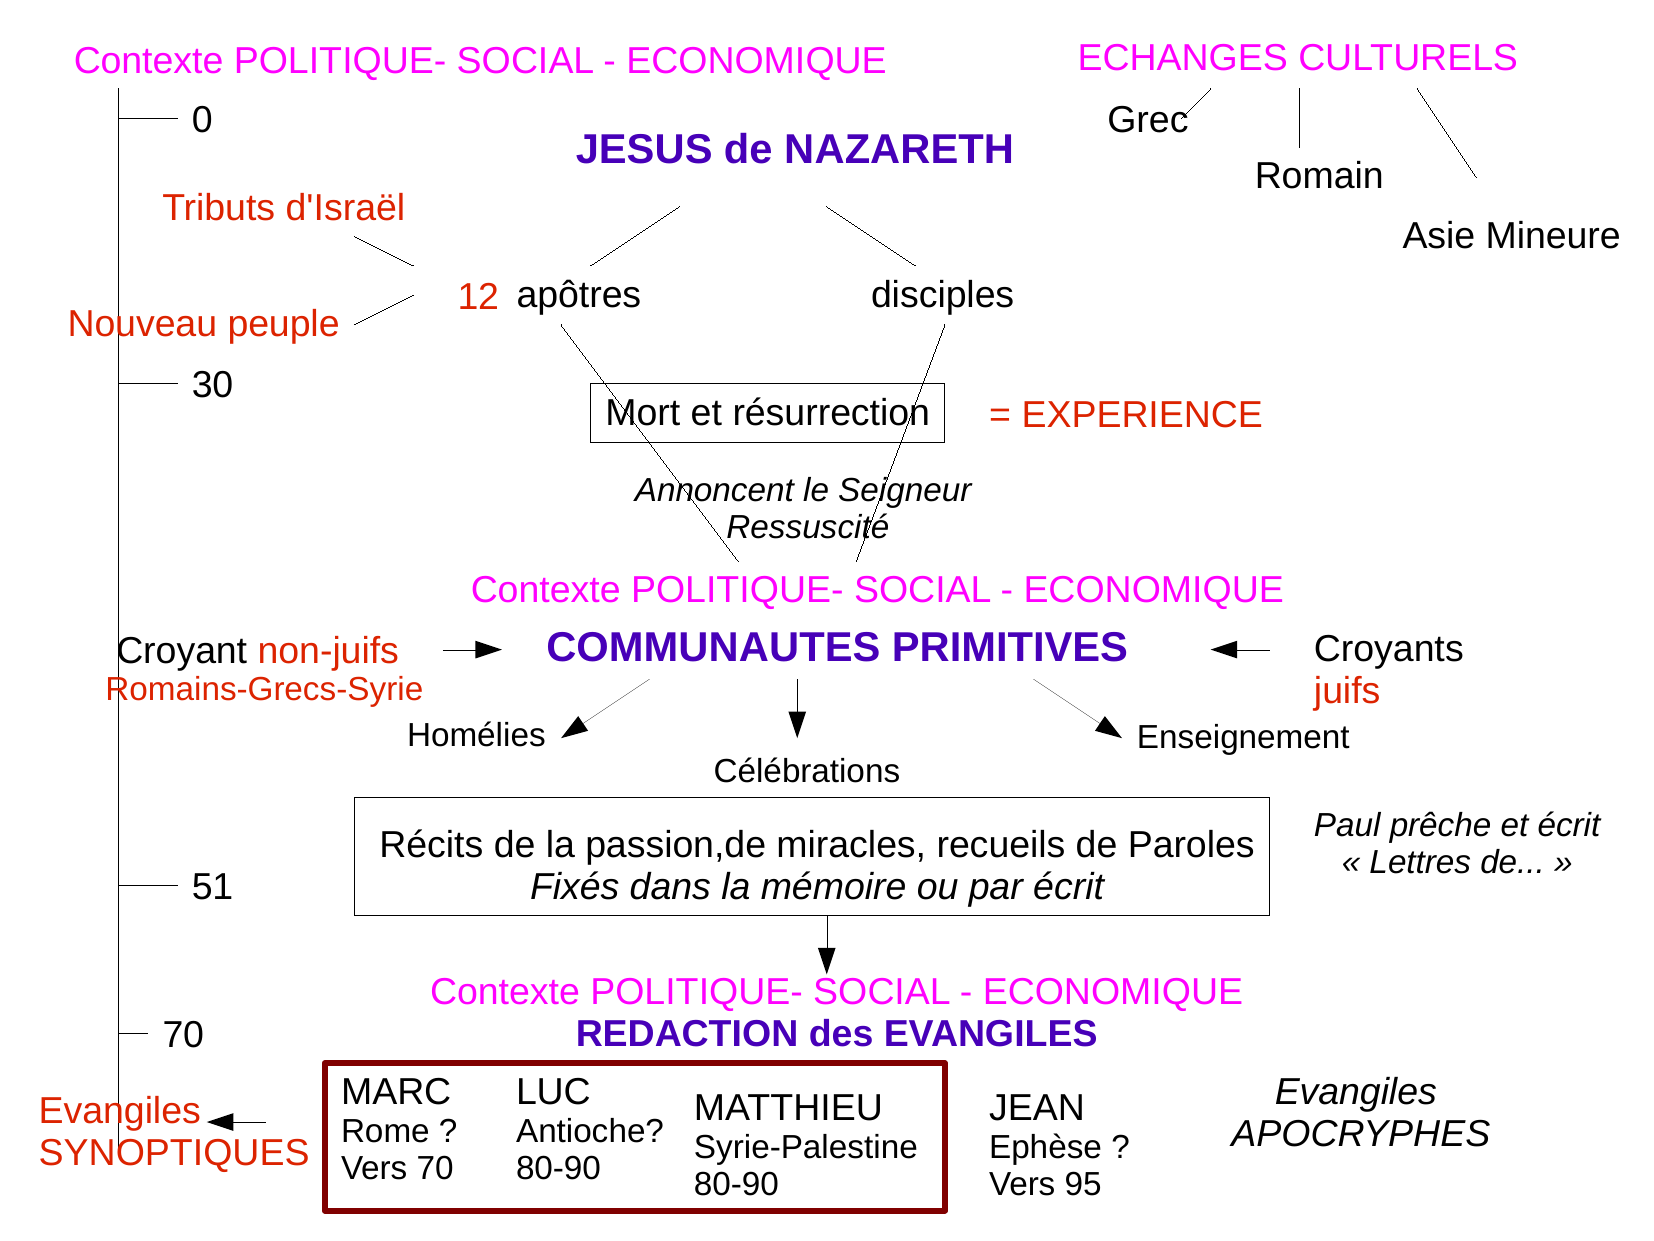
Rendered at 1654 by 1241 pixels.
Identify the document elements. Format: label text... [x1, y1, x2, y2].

text_box Romain [1240, 147, 1399, 205]
text_box 0 [177, 90, 228, 148]
text_box apôtres [501, 265, 657, 323]
text_box Récits de la passion,de miracles, recueils de Paroles Fixés dans la mémoire ou par écrit [364, 816, 1269, 915]
text_box Annoncent le Seigneur Ressuscité [620, 464, 996, 556]
text_box Croyant non-juifs [101, 622, 414, 663]
text_box Romains-Grecs-Syrie [90, 663, 439, 745]
text_box Paul prêche et écrit « Lettres de... » [1299, 799, 1616, 889]
text_box Nouveau peuple [52, 295, 355, 353]
text_box Grec [1092, 90, 1204, 148]
text_box Célébrations [698, 745, 916, 797]
text_box ECHANGES CULTURELS [1062, 29, 1534, 87]
text_box LUC Antioche? 80-90 [501, 1066, 680, 1197]
text_box Tributs d'Israël [147, 179, 421, 237]
text_box 12 [442, 267, 514, 325]
text_box 70 [147, 1006, 219, 1063]
text_box Contexte POLITIQUE- SOCIAL - ECONOMIQUE [59, 31, 916, 89]
text_box MARC Rome ? Vers 70 [328, 1066, 473, 1195]
text_box REDACTION des EVANGILES [561, 1023, 1111, 1063]
text_box Asie Mineure [1387, 206, 1636, 264]
text_box Contexte POLITIQUE- SOCIAL - ECONOMIQUE [456, 561, 1300, 618]
text_box COMMUNAUTES PRIMITIVES [531, 618, 1143, 680]
text_box Evangiles SYNOPTIQUES [23, 1082, 325, 1182]
text_box JEAN Ephèse ? Vers 95 [974, 1079, 1145, 1211]
text_box Contexte POLITIQUE- SOCIAL - ECONOMIQUE [415, 962, 1259, 1023]
text_box 30 [177, 356, 249, 414]
text_box MATTHIEU Syrie-Palestine 80-90 [679, 1079, 933, 1208]
text_box JESUS de NAZARETH [561, 118, 1030, 181]
text_box Homélies [392, 709, 562, 768]
text_box = EXPERIENCE [974, 386, 1278, 443]
text_box Croyants juifs [1299, 620, 1556, 677]
text_box Enseignement [1122, 710, 1365, 763]
text_box Evangiles APOCRYPHES [1216, 1062, 1506, 1165]
text_box Mort et résurrection [591, 384, 944, 441]
text_box 51 [177, 858, 249, 916]
text_box disciples [856, 265, 1034, 325]
